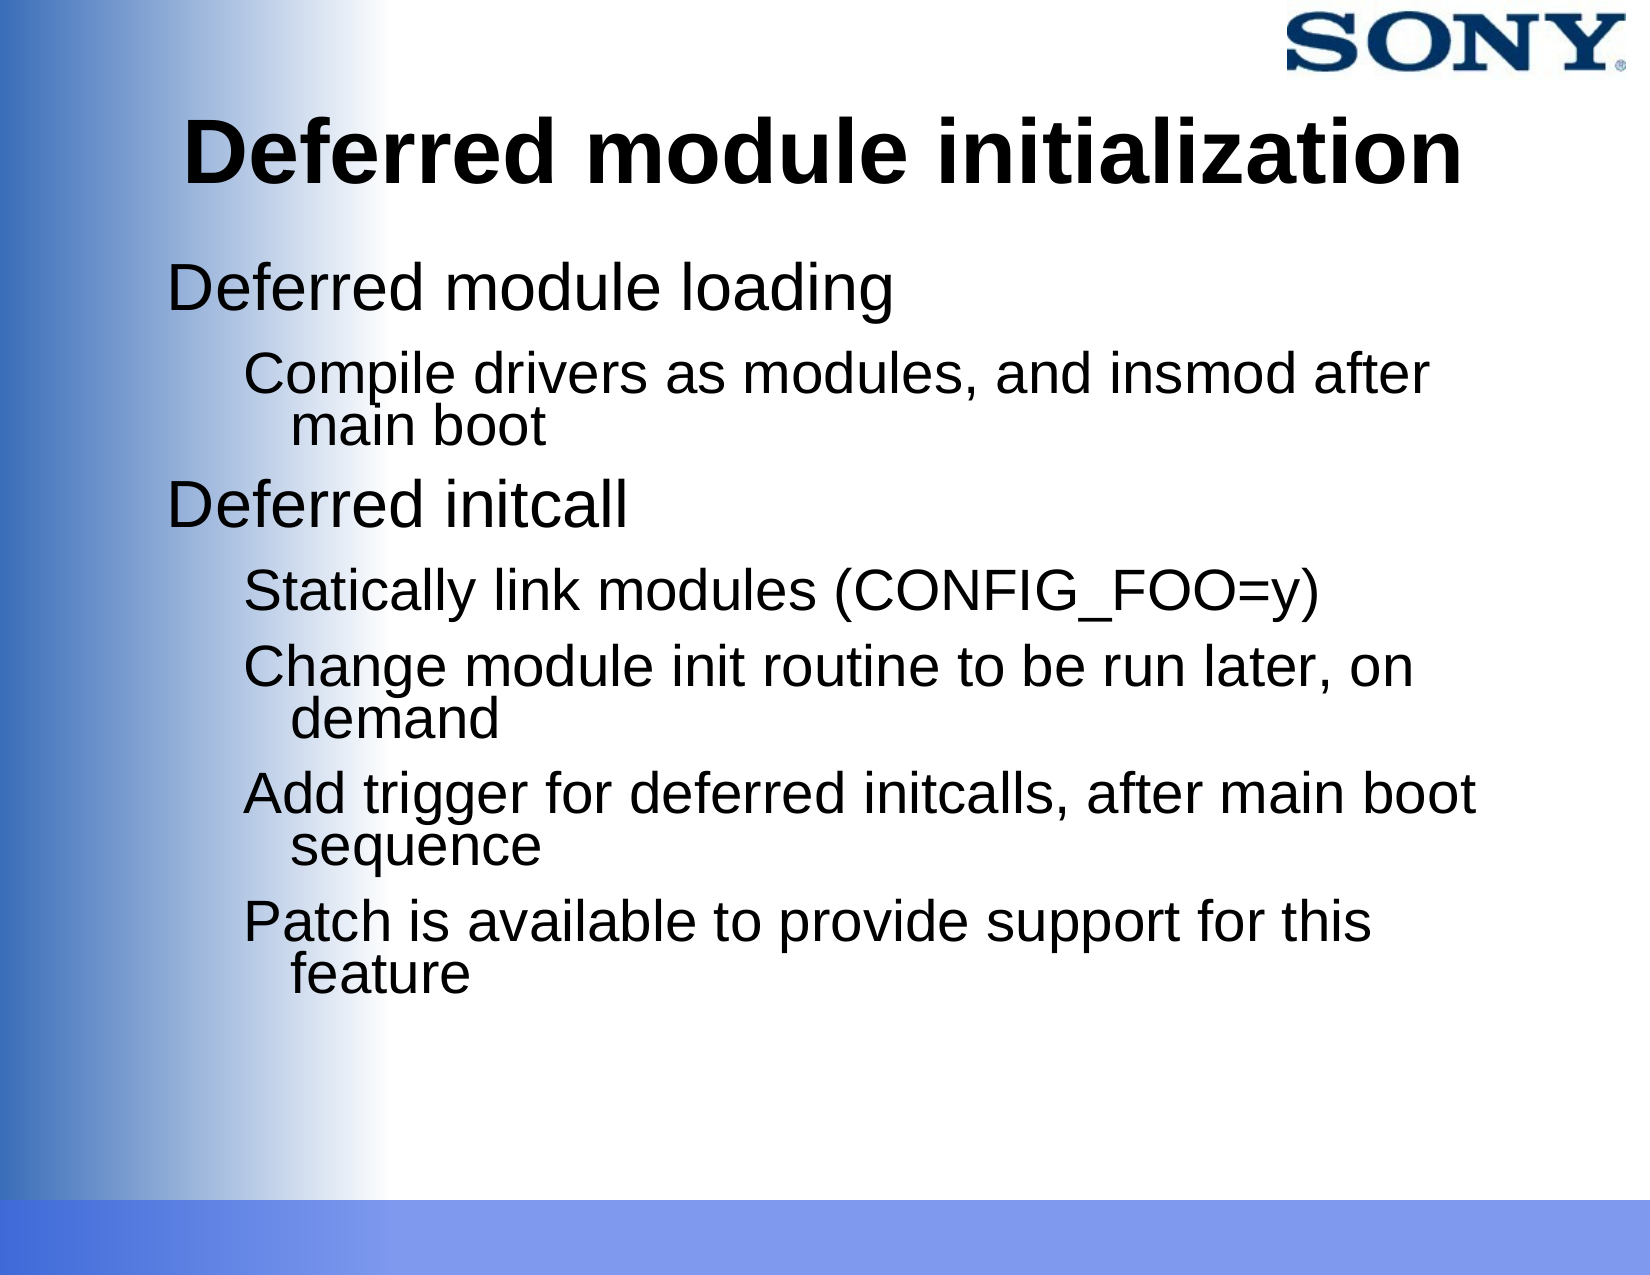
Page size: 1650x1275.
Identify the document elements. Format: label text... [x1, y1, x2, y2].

picture [1287, 0, 1626, 80]
title Deferred module initialization [149, 74, 1499, 250]
list Deferred module loading Compile drivers as modules, and insmod after main boot Deferred initcall Statically link modules (CONFIG_FOO=y) Change module init routine to be run later, on demand Add trigger for deferred initcalls, after main boot sequence Patch is available to provide support for this feature [149, 262, 1499, 1188]
